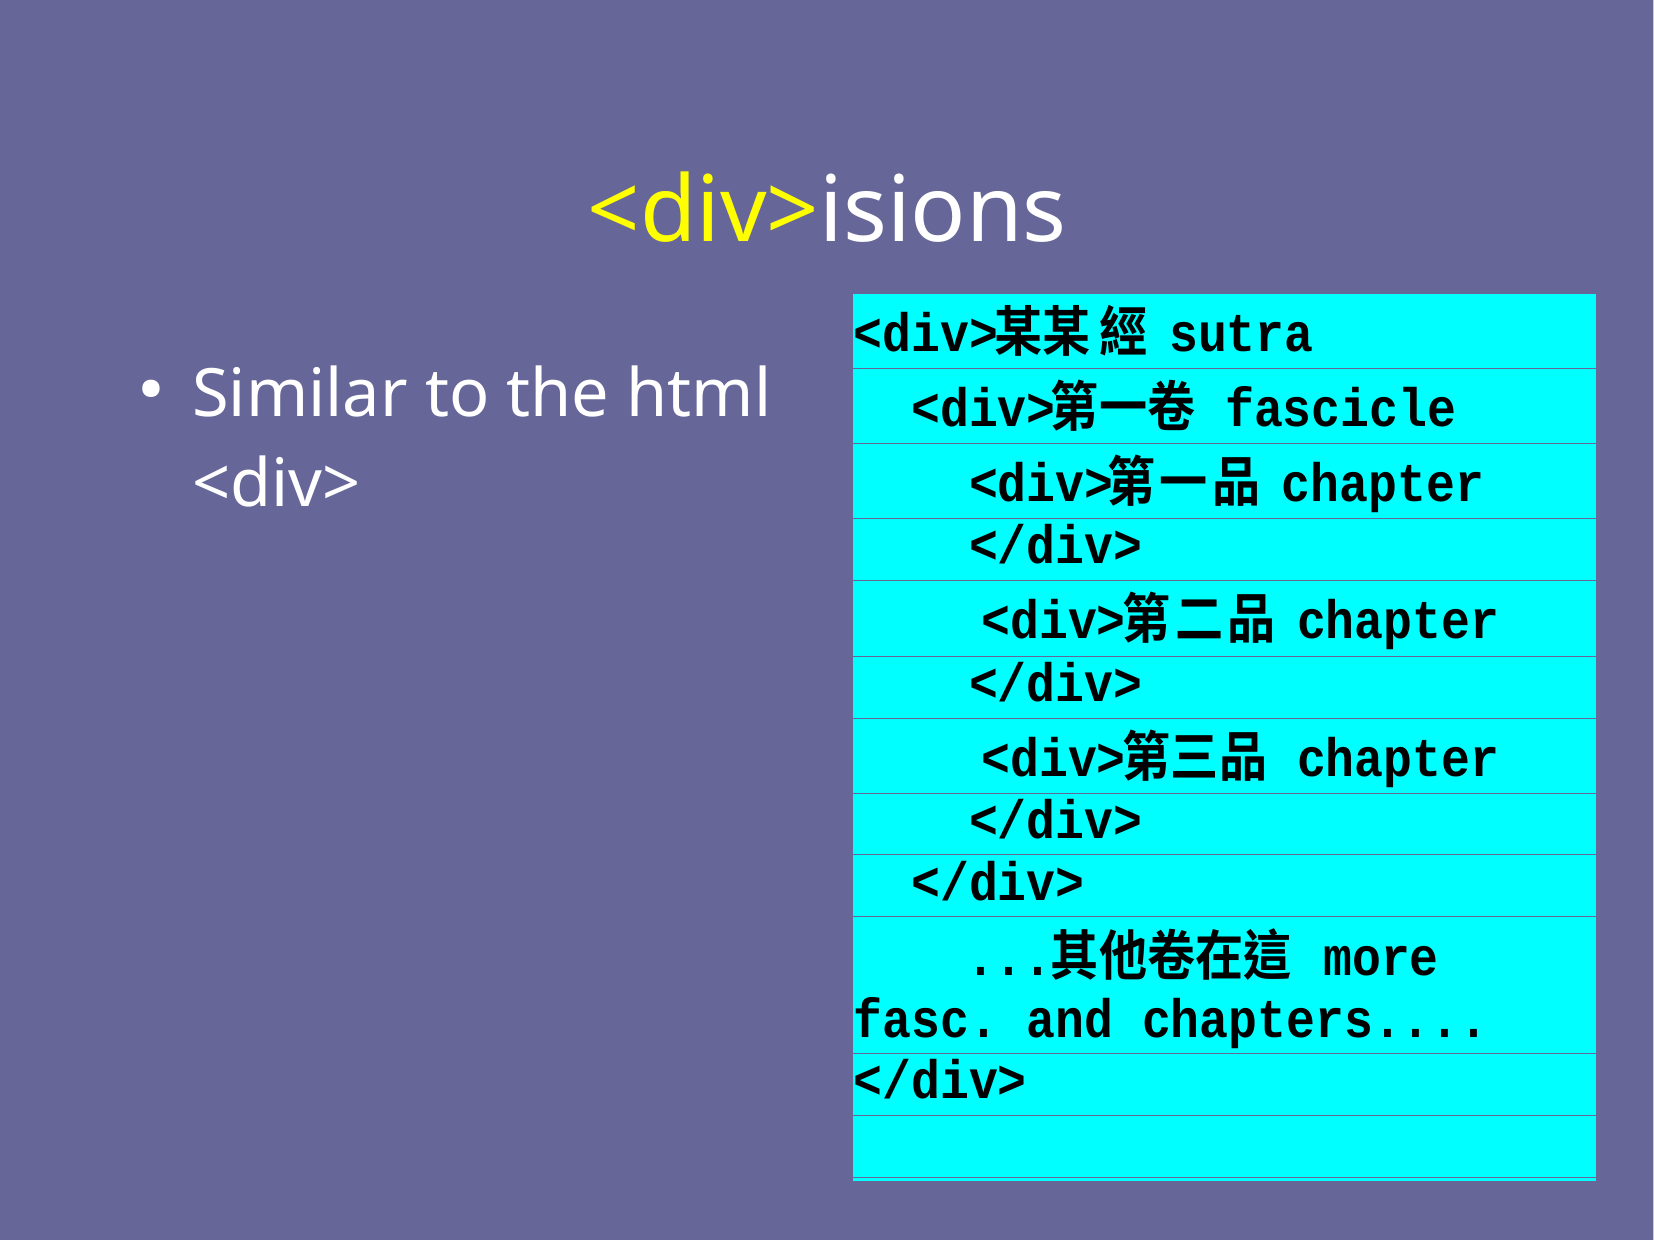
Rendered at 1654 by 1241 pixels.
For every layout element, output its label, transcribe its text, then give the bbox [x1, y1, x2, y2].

chart [852, 293, 1597, 1181]
title <div>isions [121, 102, 1534, 310]
list Similar to the html <div> [121, 344, 811, 1127]
